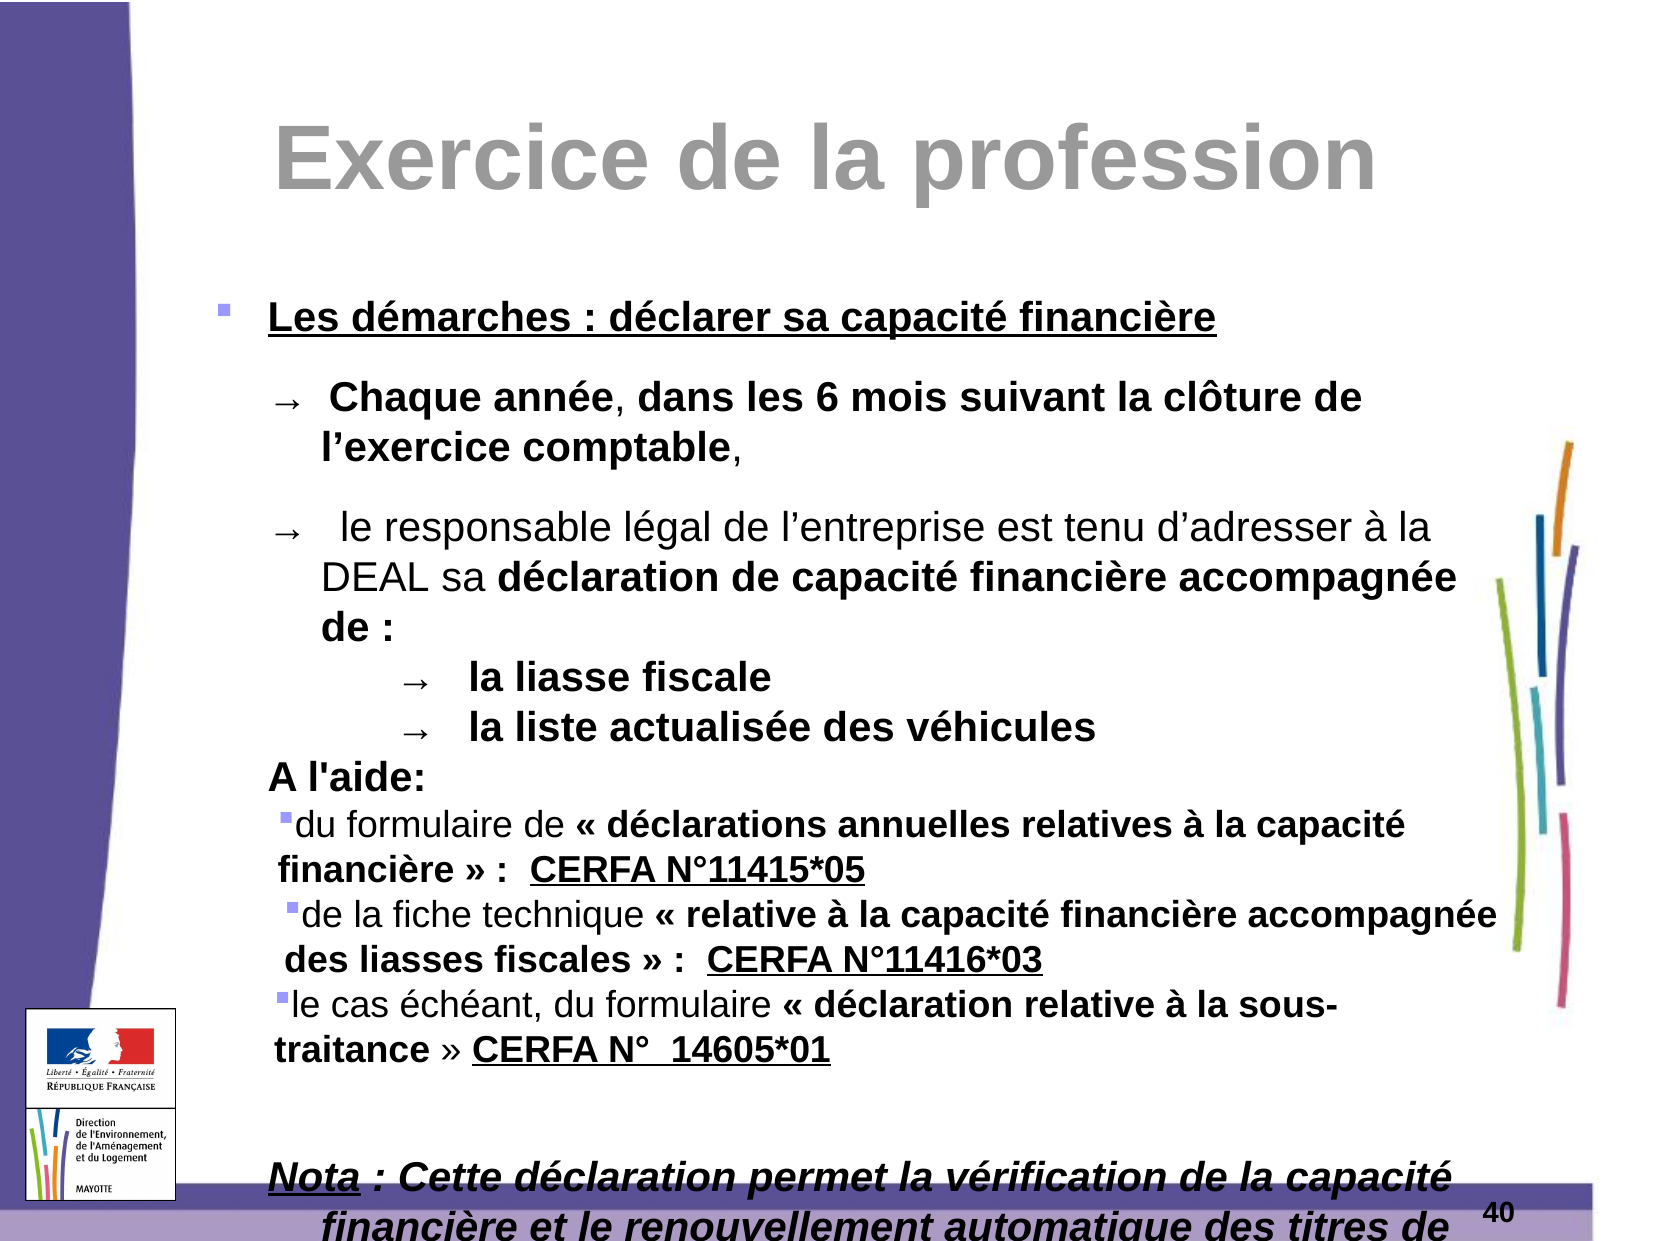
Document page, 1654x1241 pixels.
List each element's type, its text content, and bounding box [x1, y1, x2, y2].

list Les démarches : déclarer sa capacité financière → Chaque année, dans les 6 mois suivant la clôture de l’exercice comptable, → le responsable légal de l’entreprise est tenu d’adresser à la DEAL sa déclaration de capacité financière accompagnée de : → la liasse fiscale → la liste actualisée des véhicules A l'aide: du formulaire de « déclarations annuelles relatives à la capacité financière » : CERFA N°11415*05 de la fiche technique « relative à la capacité financière accompagnée des liasses fiscales » : CERFA N°11416*03 le cas échéant, du formulaire « déclaration relative à la sous-traitance » CERFA N° 14605*01 Nota : Cette déclaration permet la vérification de la capacité financière et le renouvellement automatique des titres de transport. [179, 290, 1509, 1241]
title Exercice de la profession [82, 49, 1571, 257]
picture [186, 952, 296, 1049]
text_box [1509, 1193, 1636, 1241]
